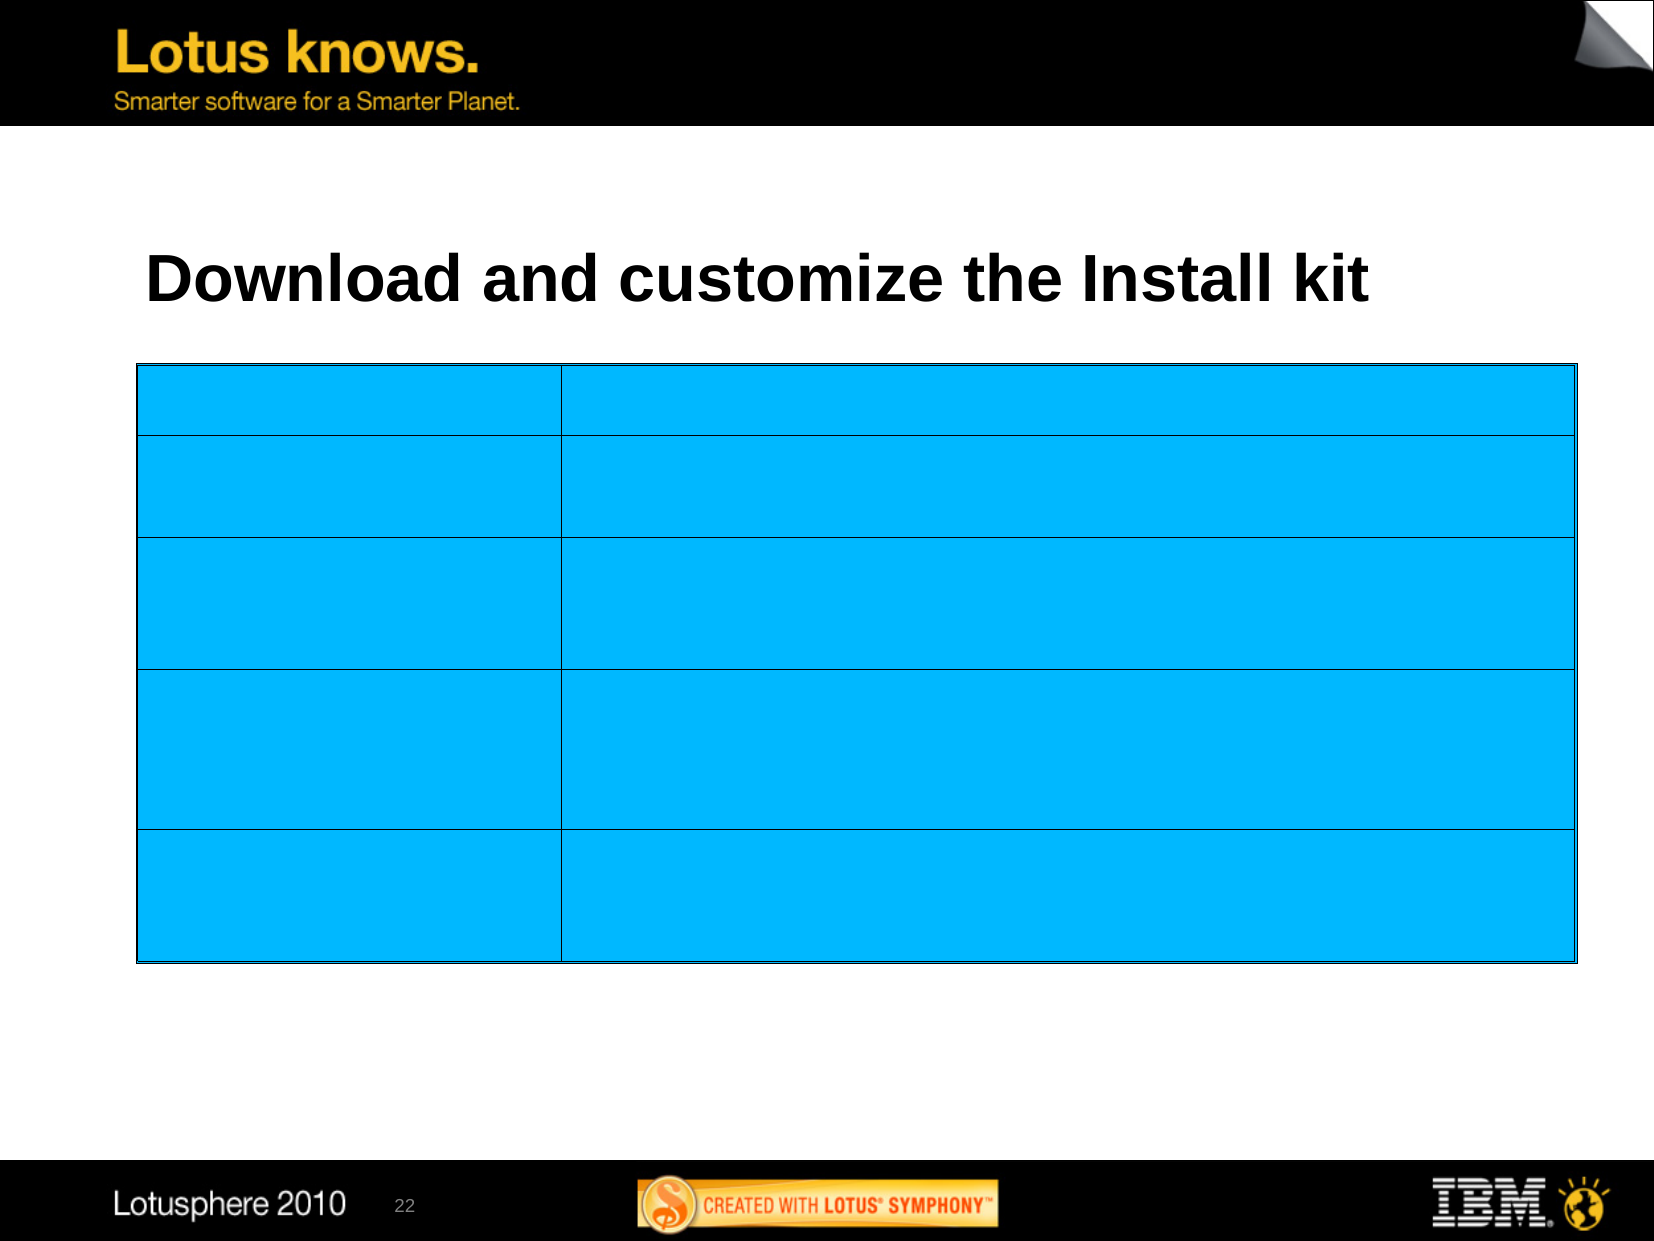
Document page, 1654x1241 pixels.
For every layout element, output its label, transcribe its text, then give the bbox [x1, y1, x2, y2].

picture [1, 1161, 1653, 1241]
chart [136, 363, 1578, 964]
title Download and customize the Install kit [145, 144, 1513, 316]
picture [1, 1, 1653, 125]
